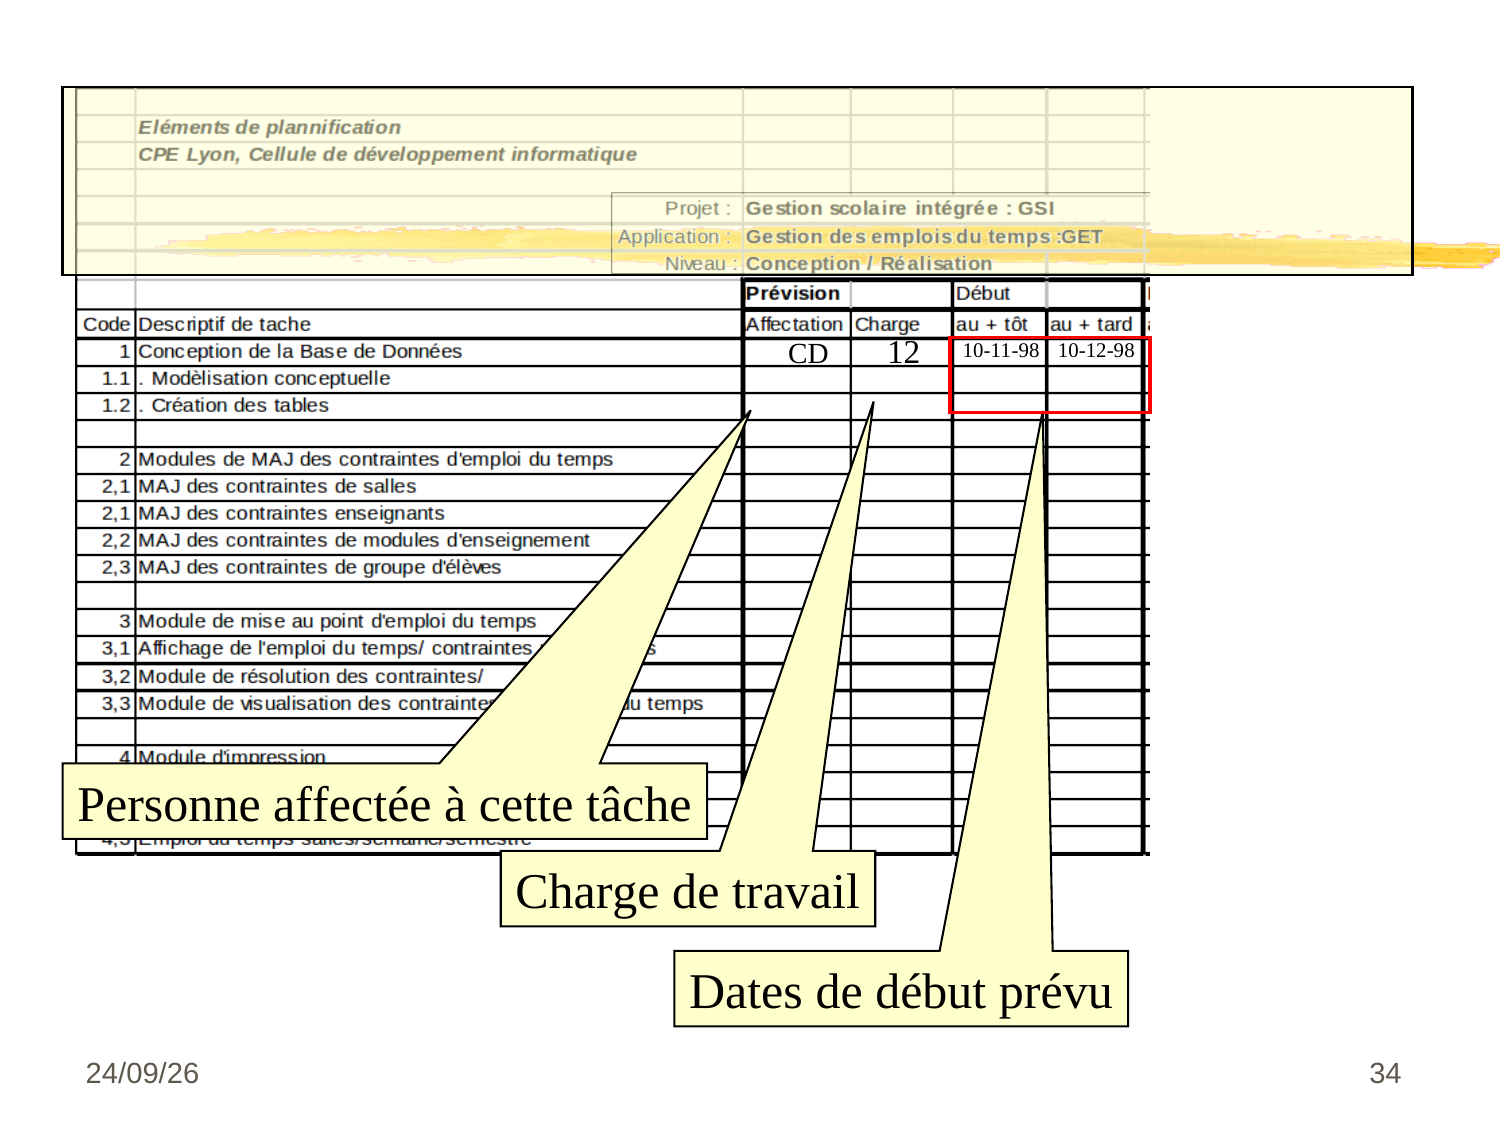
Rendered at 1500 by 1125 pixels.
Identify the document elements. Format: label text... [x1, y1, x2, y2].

chart [952, 370, 1148, 411]
text_box 12 [872, 322, 936, 379]
chart [75, 275, 1150, 856]
text_box 20/01/15 [70, 1021, 384, 1097]
chart [1043, 414, 1150, 856]
text_box <numéro> [1104, 1021, 1417, 1097]
text_box [62, 87, 1413, 275]
text_box Personne affectée à cette tâche [62, 410, 751, 839]
picture [1150, 215, 1500, 279]
text_box 10-12-98 [1043, 329, 1150, 370]
text_box Dates de début prévu [674, 414, 1129, 1027]
text_box CD [773, 326, 844, 378]
text_box 10-11-98 [947, 329, 1043, 370]
text_box Charge de travail [500, 401, 876, 927]
